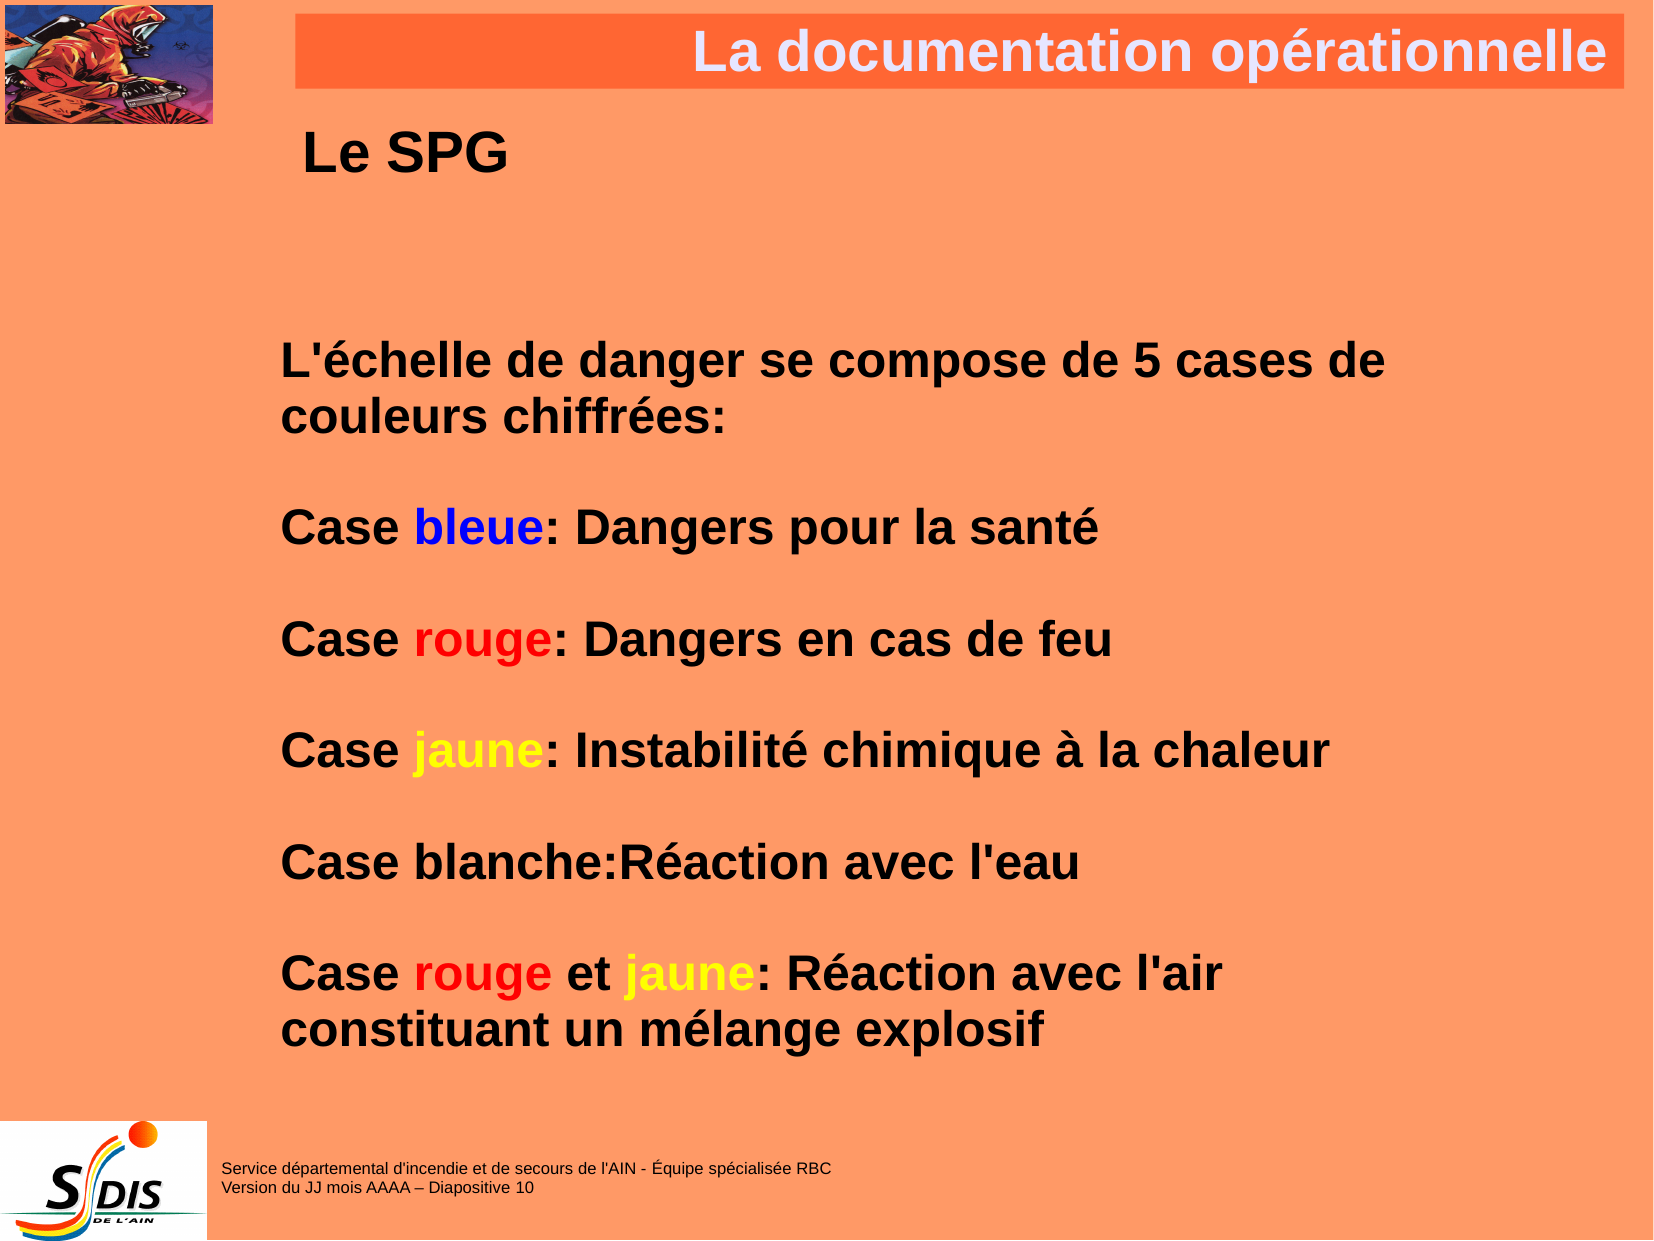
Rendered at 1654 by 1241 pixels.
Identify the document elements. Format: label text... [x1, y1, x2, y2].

picture [5, 5, 213, 124]
picture [0, 1121, 207, 1241]
text_box La documentation opérationnelle [295, 13, 1625, 89]
text_box L'échelle de danger se compose de 5 cases de couleurs chiffrées: Case bleue: Dangers pour la santé Case rouge: Dangers en cas de feu Case jaune: Instabilité chimique à la chaleur Case blanche:Réaction avec l'eau Case rouge et jaune: Réaction avec l'air constituant un mélange explosif [265, 324, 1506, 1241]
text_box Le SPG [287, 112, 525, 193]
